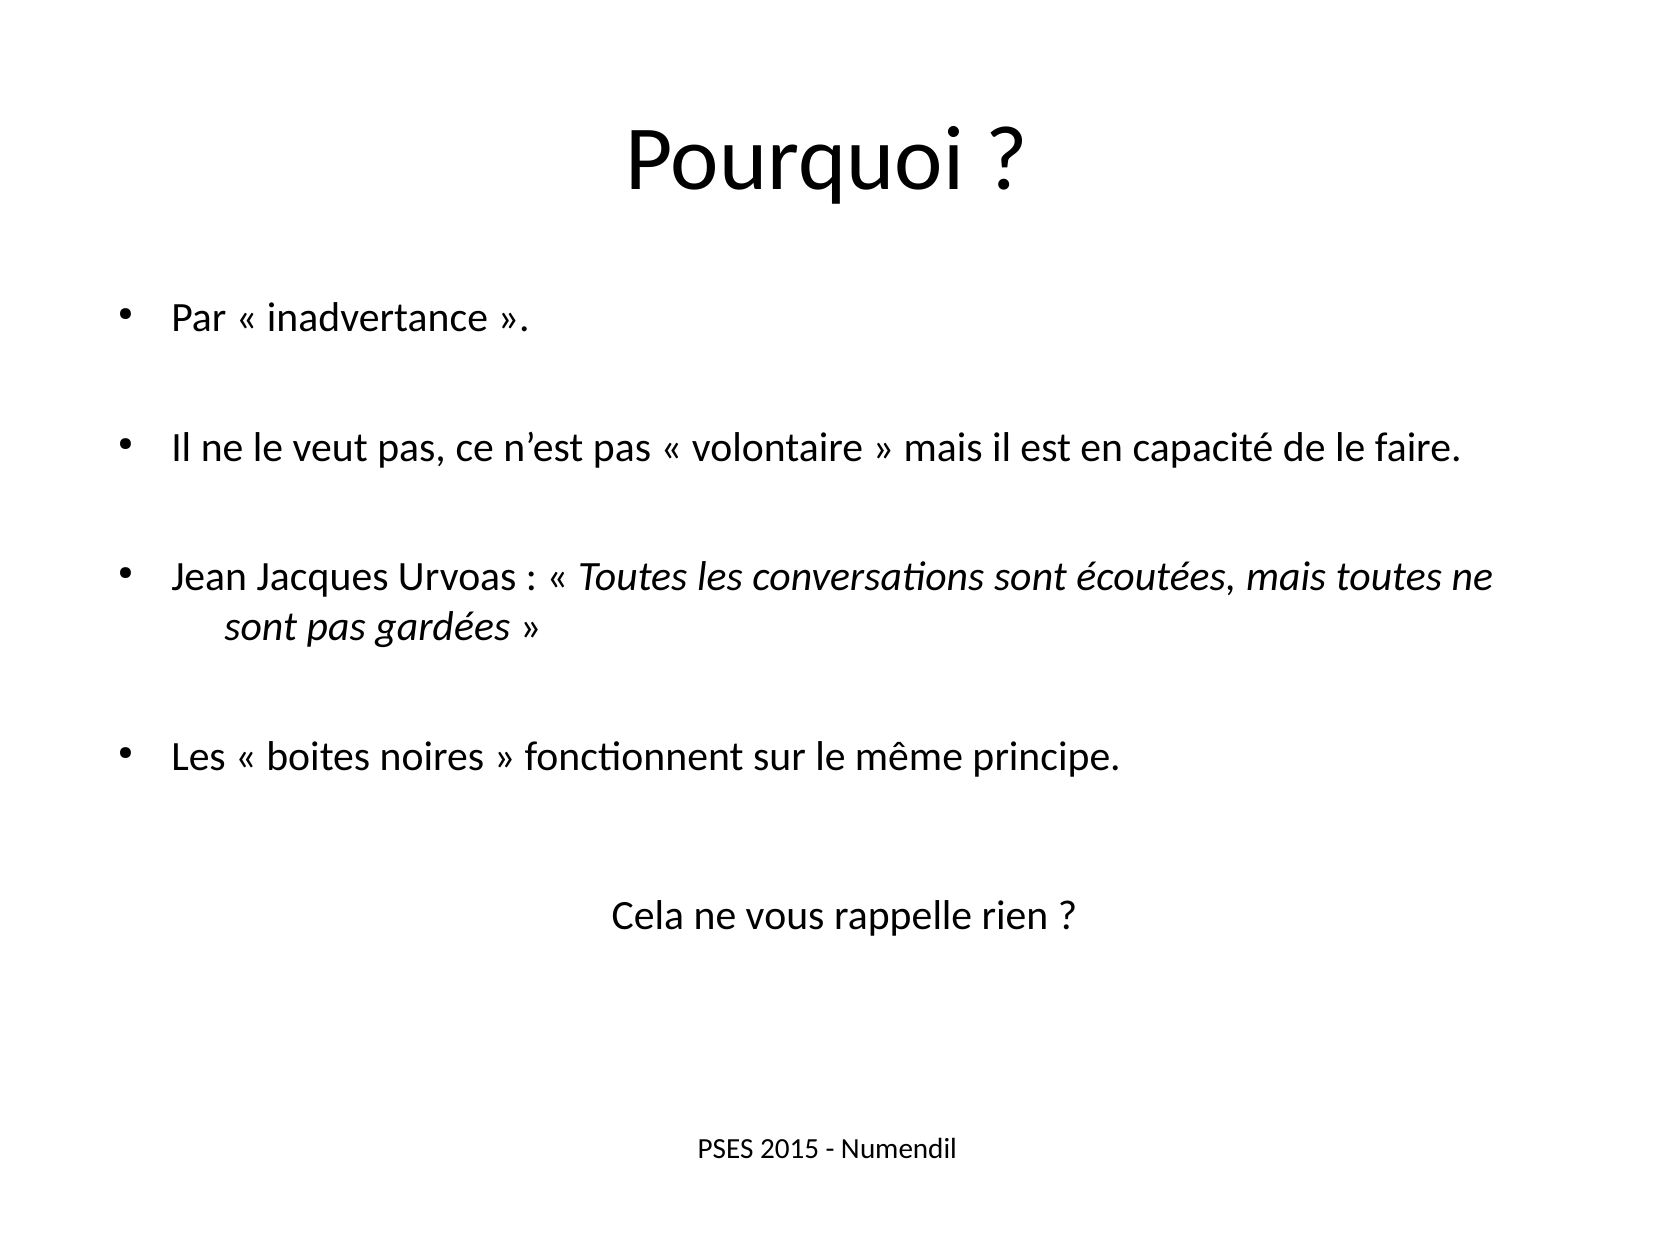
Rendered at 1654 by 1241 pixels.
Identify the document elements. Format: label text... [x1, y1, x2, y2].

list Par « inadvertance ». Il ne le veut pas, ce n’est pas « volontaire » mais il est en capacité de le faire. Jean Jacques Urvoas : « Toutes les conversations sont écoutées, mais toutes ne sont pas gardées » Les « boites noires » fonctionnent sur le même principe. Cela ne vous rappelle rien ? [82, 290, 1571, 1010]
title Pourquoi ? [82, 49, 1571, 257]
text_box PSES 2015 - Numendil [565, 1129, 1090, 1216]
